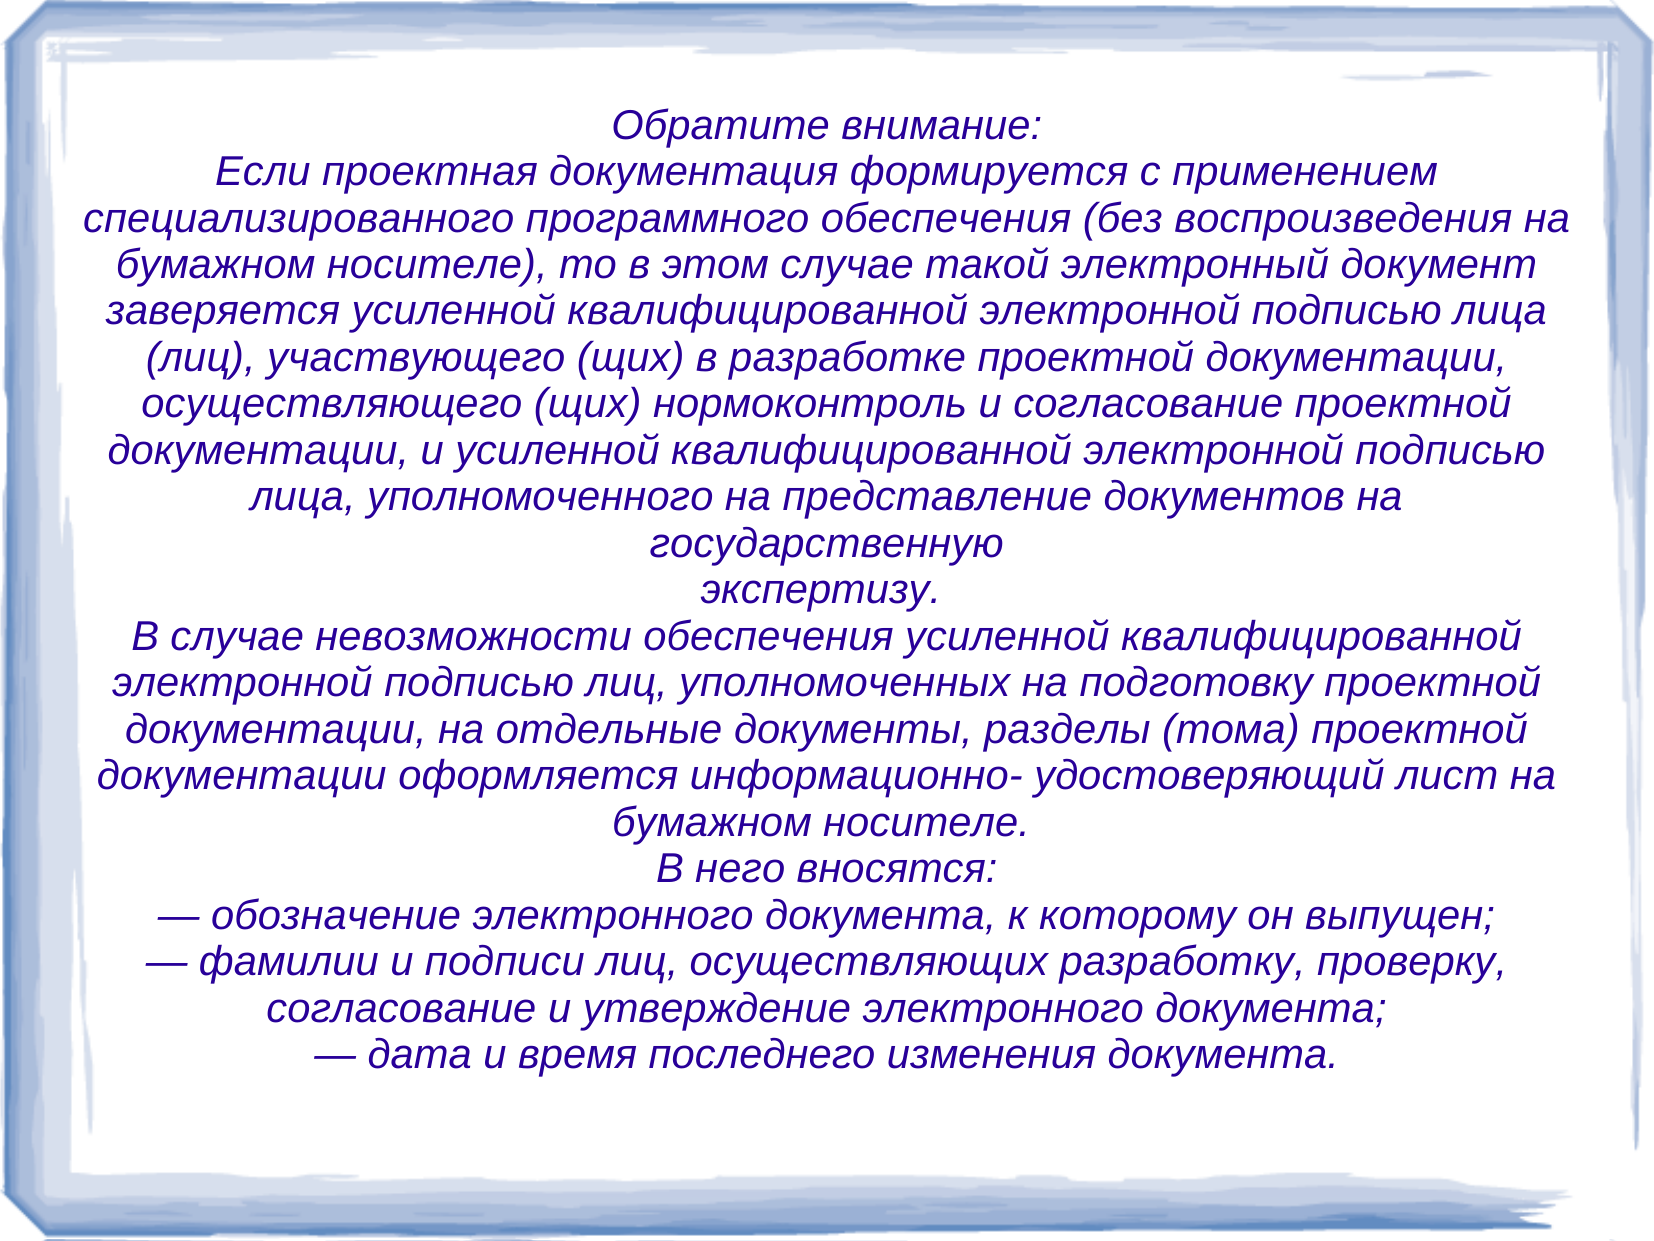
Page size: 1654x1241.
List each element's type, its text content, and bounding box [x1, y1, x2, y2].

picture [0, 0, 1654, 1241]
subtitle Обратите внимание: Если проектная документация формируется с применением специализированного программного обеспечения (без воспроизведения на бумажном носителе), то в этом случае такой электронный документ заверяется усиленной квалифицированной электронной подписью лица (лиц), участвующего (щих) в разработке проектной документации, осуществляющего (щих) нормоконтроль и согласование проектной документации, и усиленной квалифицированной электронной подписью лица, уполномоченного на представление документов на государственную экспертизу. В случае невозможности обеспечения усиленной квалифицированной электронной подписью лиц, уполномоченных на подготовку проектной документации, на отдельные документы, разделы (тома) проектной документации оформляется информационно- удостоверяющий лист на бумажном носителе. В него вносятся: — обозначение электронного документа, к которому он выпущен; — фамилии и подписи лиц, осуществляющих разработку, проверку, согласование и утверждение электронного документа; — дата и время последнего изменения документа. [82, 35, 1571, 1079]
